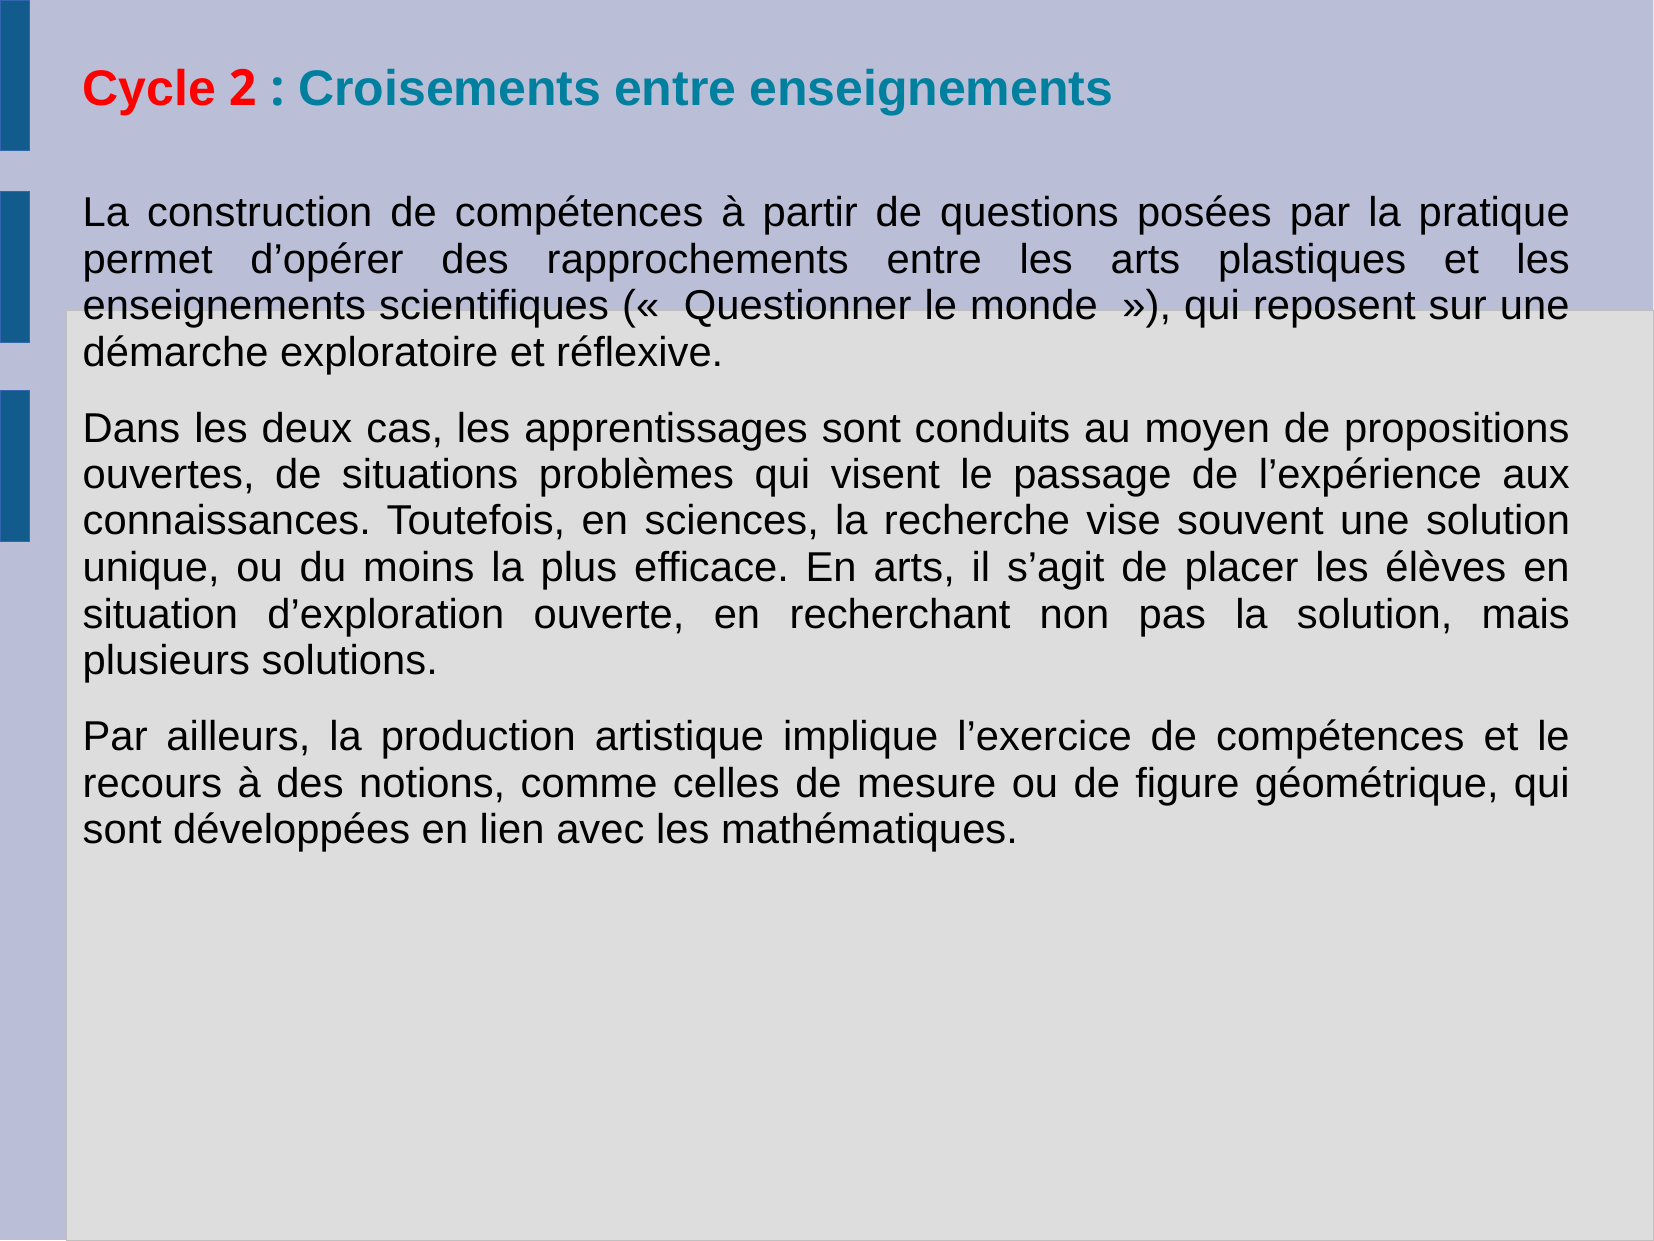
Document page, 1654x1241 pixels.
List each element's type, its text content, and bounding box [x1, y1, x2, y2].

title Cycle 2 : Croisements entre enseignements [82, 35, 1571, 152]
list La construction de compétences à partir de questions posées par la pratique permet d’opérer des rapprochements entre les arts plastiques et les enseignements scientifiques (« Questionner le monde »), qui reposent sur une démarche exploratoire et réflexive. Dans les deux cas, les apprentissages sont conduits au moyen de propositions ouvertes, de situations problèmes qui visent le passage de l’expérience aux connaissances. Toutefois, en sciences, la recherche vise souvent une solution unique, ou du moins la plus efficace. En arts, il s’agit de placer les élèves en situation d’exploration ouverte, en recherchant non pas la solution, mais plusieurs solutions. Par ailleurs, la production artistique implique l’exercice de compétences et le recours à des notions, comme celles de mesure ou de figure géométrique, qui sont développées en lien avec les mathématiques. [82, 188, 1571, 1010]
